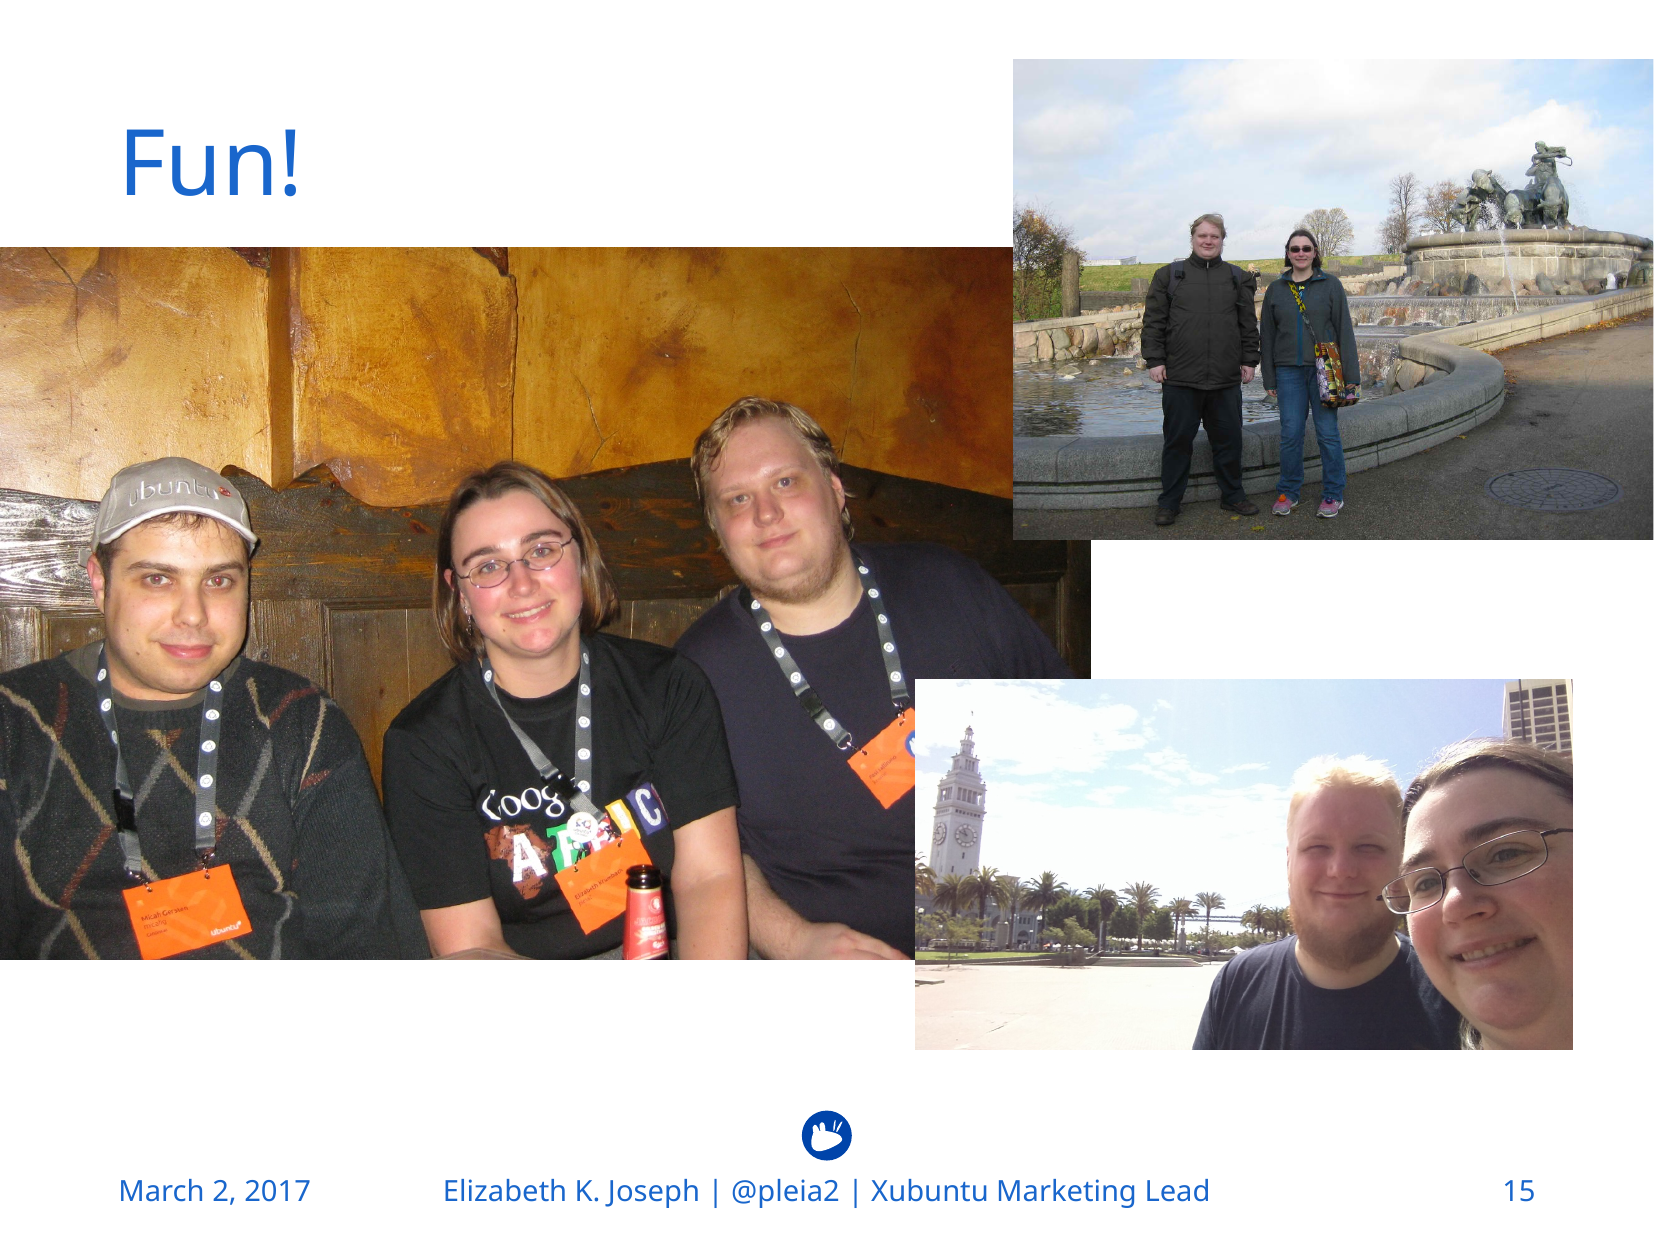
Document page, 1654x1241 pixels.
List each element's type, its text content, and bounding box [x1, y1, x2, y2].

picture [0, 59, 1654, 1051]
title Fun! [118, 88, 1013, 231]
